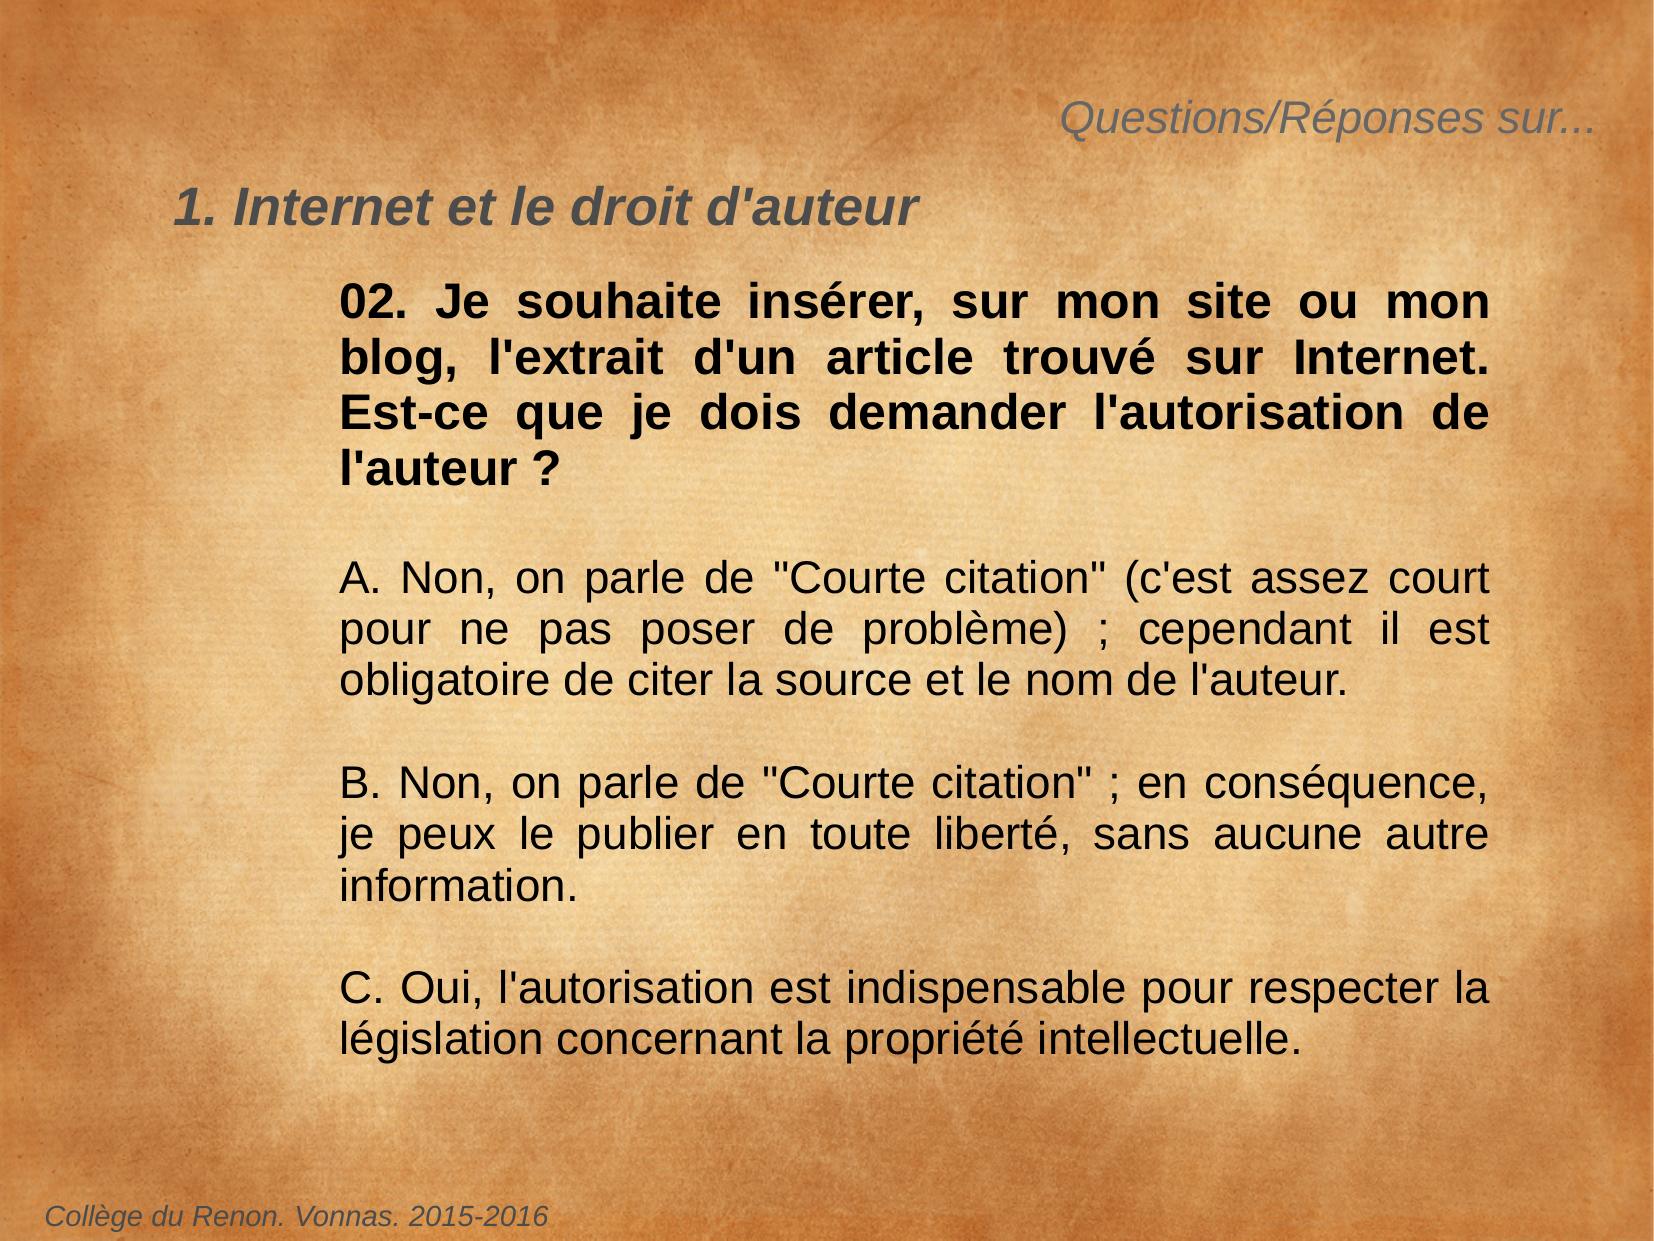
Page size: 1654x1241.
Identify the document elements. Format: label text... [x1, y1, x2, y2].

title 1. Internet et le droit d'auteur [59, 147, 1034, 266]
text_box 02. Je souhaite insérer, sur mon site ou mon blog, l'extrait d'un article trouvé sur Internet. Est-ce que je dois demander l'autorisation de l'auteur ? A. Non, on parle de "Courte citation" (c'est assez court pour ne pas poser de problème) ; cependant il est obligatoire de citer la source et le nom de l'auteur. B. Non, on parle de "Courte citation" ; en conséquence, je peux le publier en toute liberté, sans aucune autre information. C. Oui, l'autorisation est indispensable pour respecter la législation concernant la propriété intellectuelle. [324, 265, 1506, 1183]
text_box Collège du Renon. Vonnas. 2015-2016 [29, 1192, 858, 1241]
picture [0, 0, 1654, 1241]
title Questions/Réponses sur... [1003, 59, 1654, 178]
